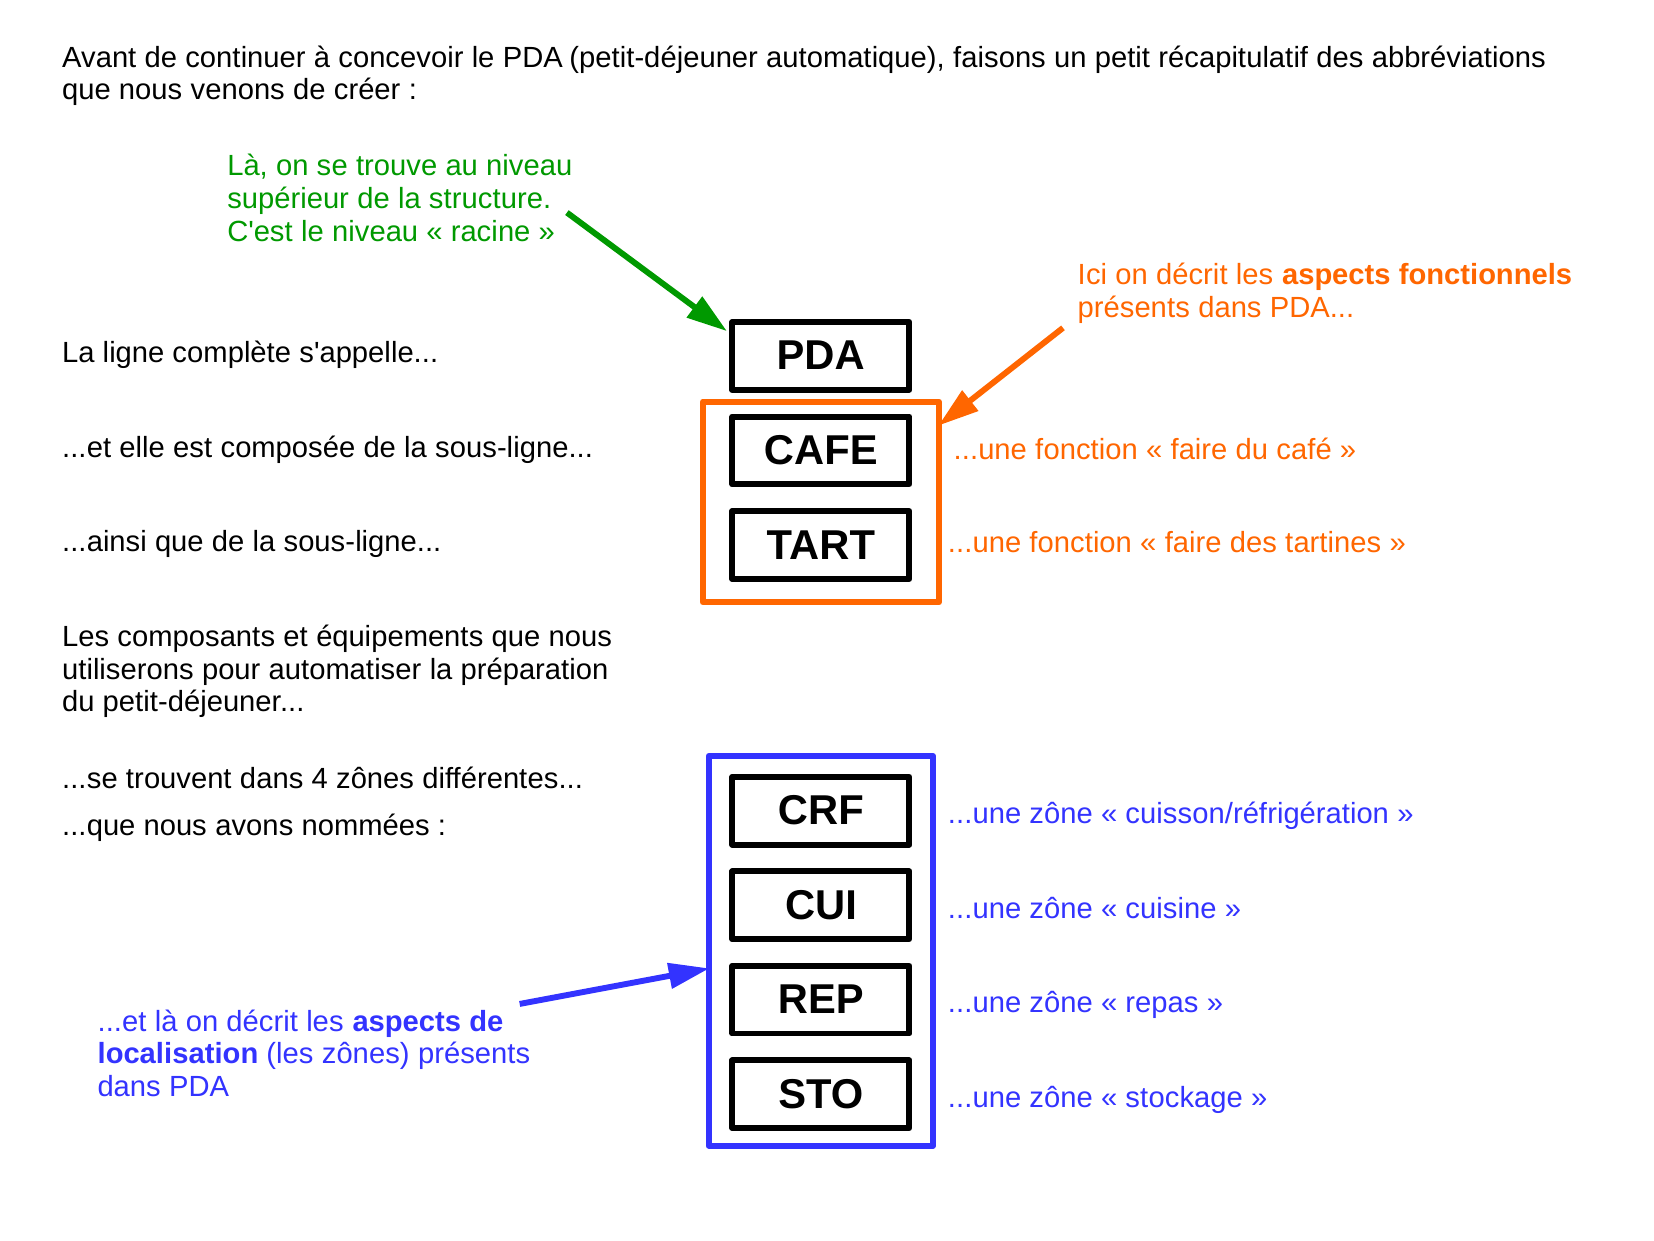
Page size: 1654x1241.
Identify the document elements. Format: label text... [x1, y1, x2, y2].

text_box ...une zône « cuisson/réfrigération » [933, 789, 1430, 838]
text_box ...se trouvent dans 4 zônes différentes... [47, 754, 650, 801]
text_box ...ainsi que de la sous-ligne... [47, 517, 650, 568]
text_box Là, on se trouve au niveau supérieur de la structure. C'est le niveau « racine » [212, 141, 591, 255]
text_box TART [732, 511, 910, 579]
text_box Avant de continuer à concevoir le PDA (petit-déjeuner automatique), faisons un petit récapitulatif des abbréviations que nous venons de créer : [47, 33, 1619, 114]
text_box ...et elle est composée de la sous-ligne... [47, 423, 650, 473]
text_box STO [732, 1060, 910, 1129]
text_box CAFE [732, 416, 910, 485]
text_box REP [732, 965, 910, 1034]
text_box PDA [732, 322, 910, 390]
text_box ...que nous avons nommées : [47, 801, 650, 851]
text_box La ligne complète s'appelle... [47, 328, 650, 379]
text_box Les composants et équipements que nous utiliserons pour automatiser la préparation du petit-déjeuner... [47, 612, 650, 726]
text_box ...une fonction « faire des tartines » [933, 518, 1430, 566]
text_box CUI [732, 871, 910, 940]
text_box Ici on décrit les aspects fonctionnels présents dans PDA... [1062, 250, 1607, 331]
text_box ...une fonction « faire du café » [938, 425, 1394, 473]
text_box ...et là on décrit les aspects de localisation (les zônes) présents dans PDA [82, 997, 556, 1111]
text_box ...une zône « repas » [933, 978, 1430, 1027]
text_box ...une zône « stockage » [933, 1073, 1430, 1121]
text_box CRF [732, 776, 910, 845]
text_box ...une zône « cuisine » [933, 884, 1430, 932]
